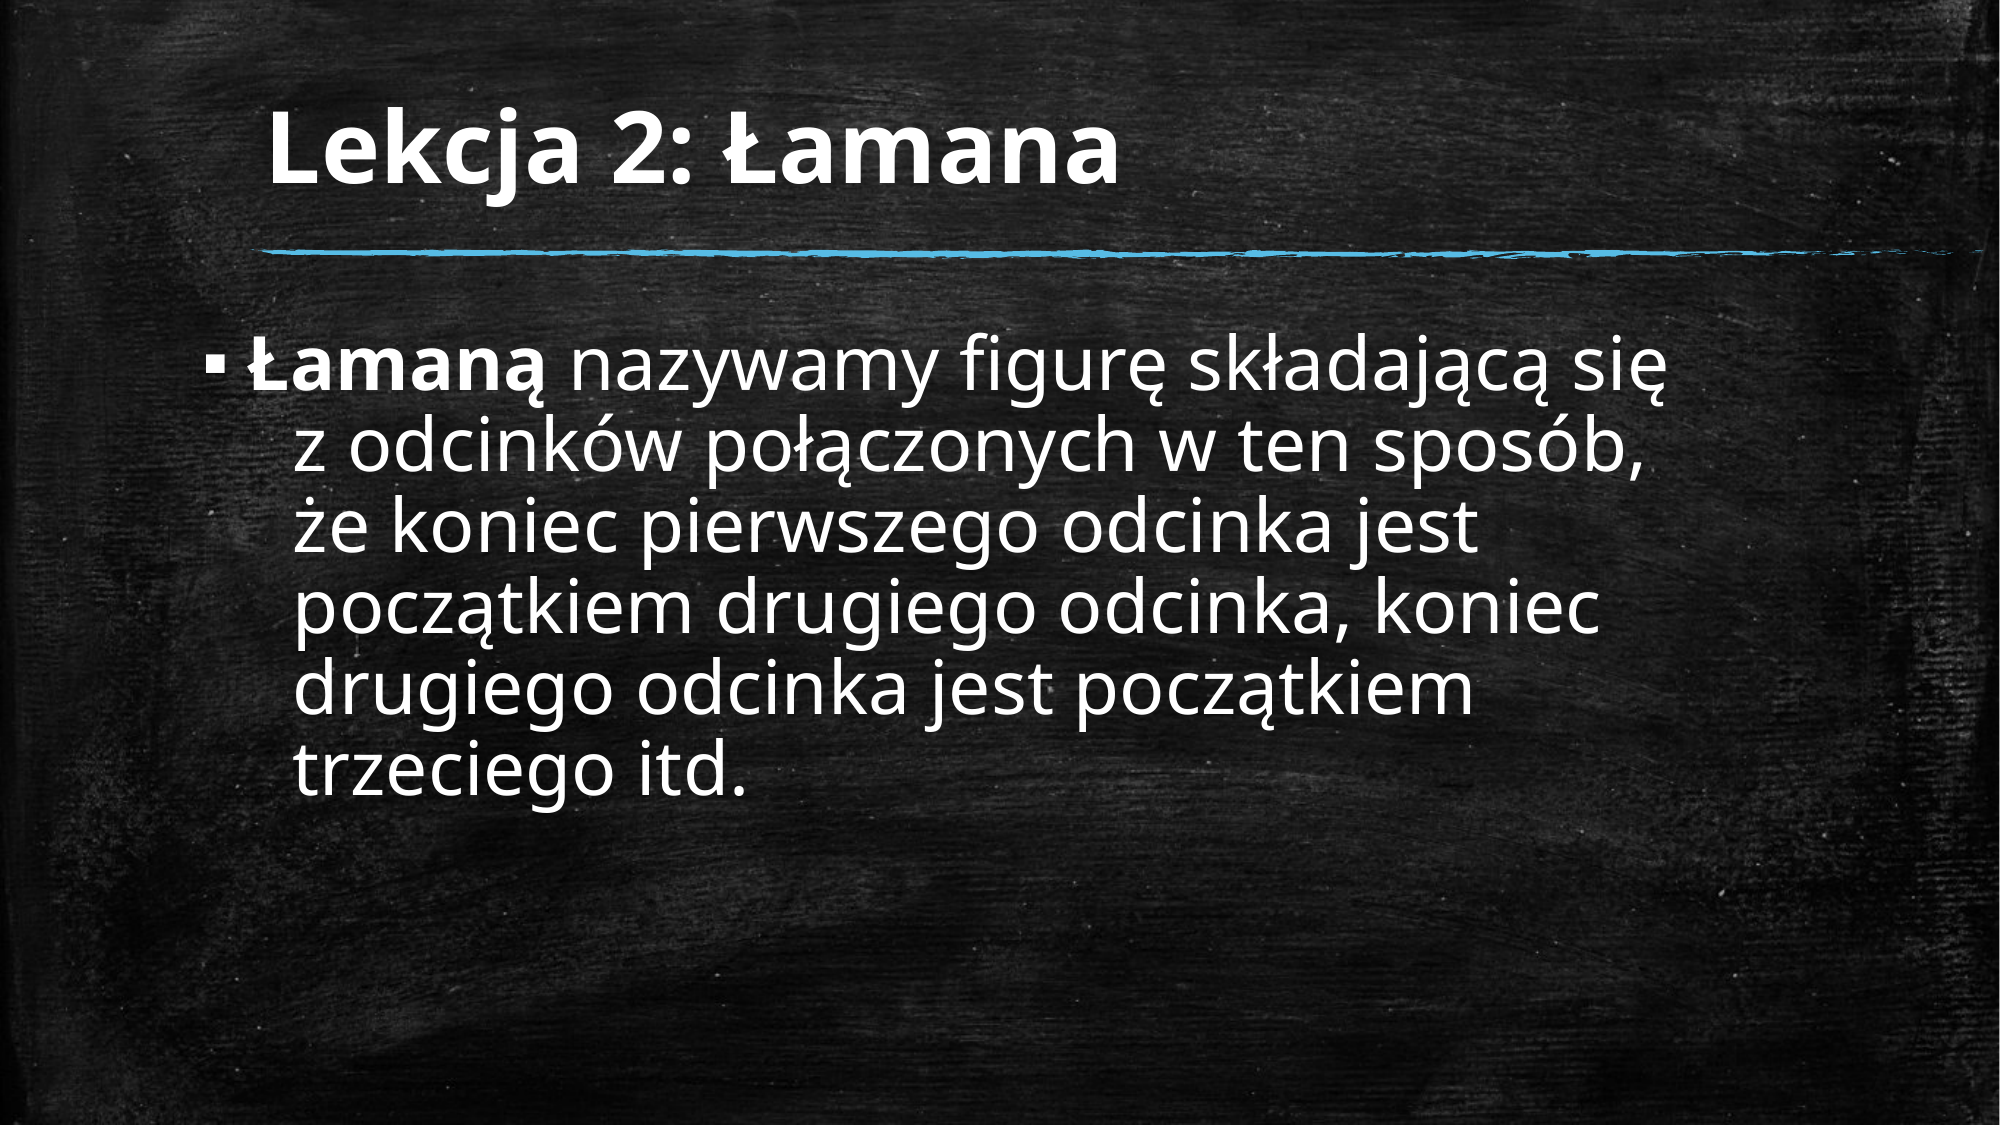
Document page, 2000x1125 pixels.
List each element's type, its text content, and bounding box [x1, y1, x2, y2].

title Lekcja 2: Łamana [249, 45, 1750, 213]
list Łamaną nazywamy figurę składającą się z odcinków połączonych w ten sposób, że koniec pierwszego odcinka jest początkiem drugiego odcinka, koniec drugiego odcinka jest początkiem trzeciego itd. [187, 318, 1691, 1019]
